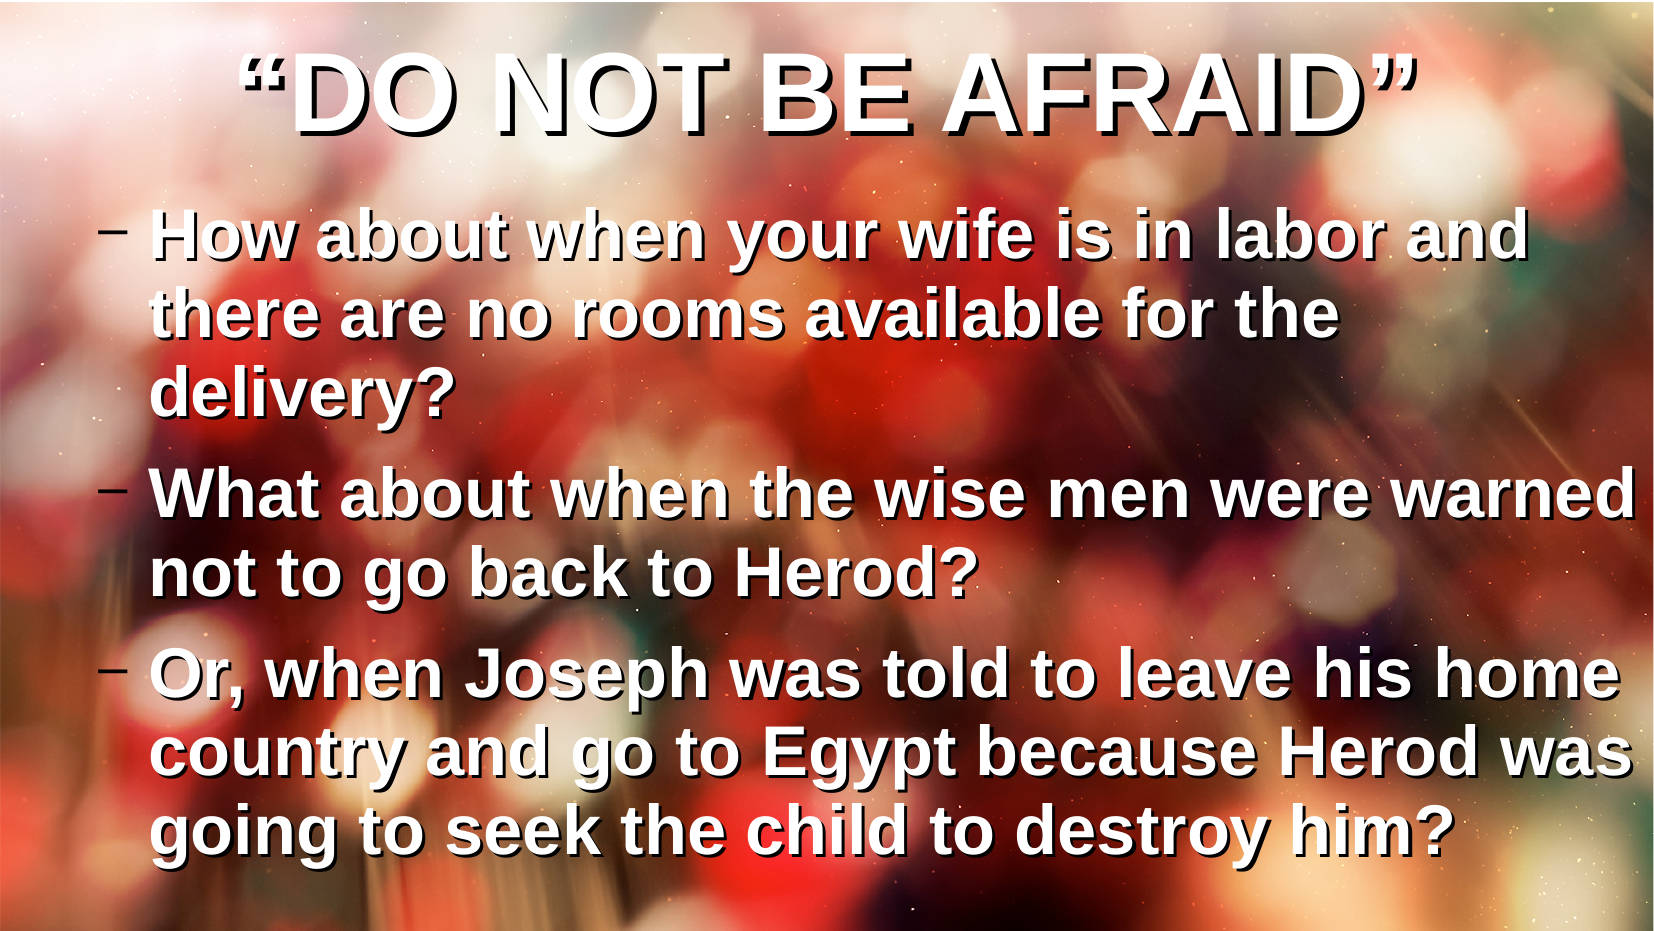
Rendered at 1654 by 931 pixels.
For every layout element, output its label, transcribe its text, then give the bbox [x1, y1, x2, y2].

title “DO NOT BE AFRAID” [82, 15, 1571, 171]
list How about when your wife is in labor and there are no rooms available for the delivery? What about when the wise men were warned not to go back to Herod? Or, when Joseph was told to leave his home country and go to Egypt because Herod was going to seek the child to destroy him? [15, 195, 1651, 916]
picture [0, 2, 1654, 931]
